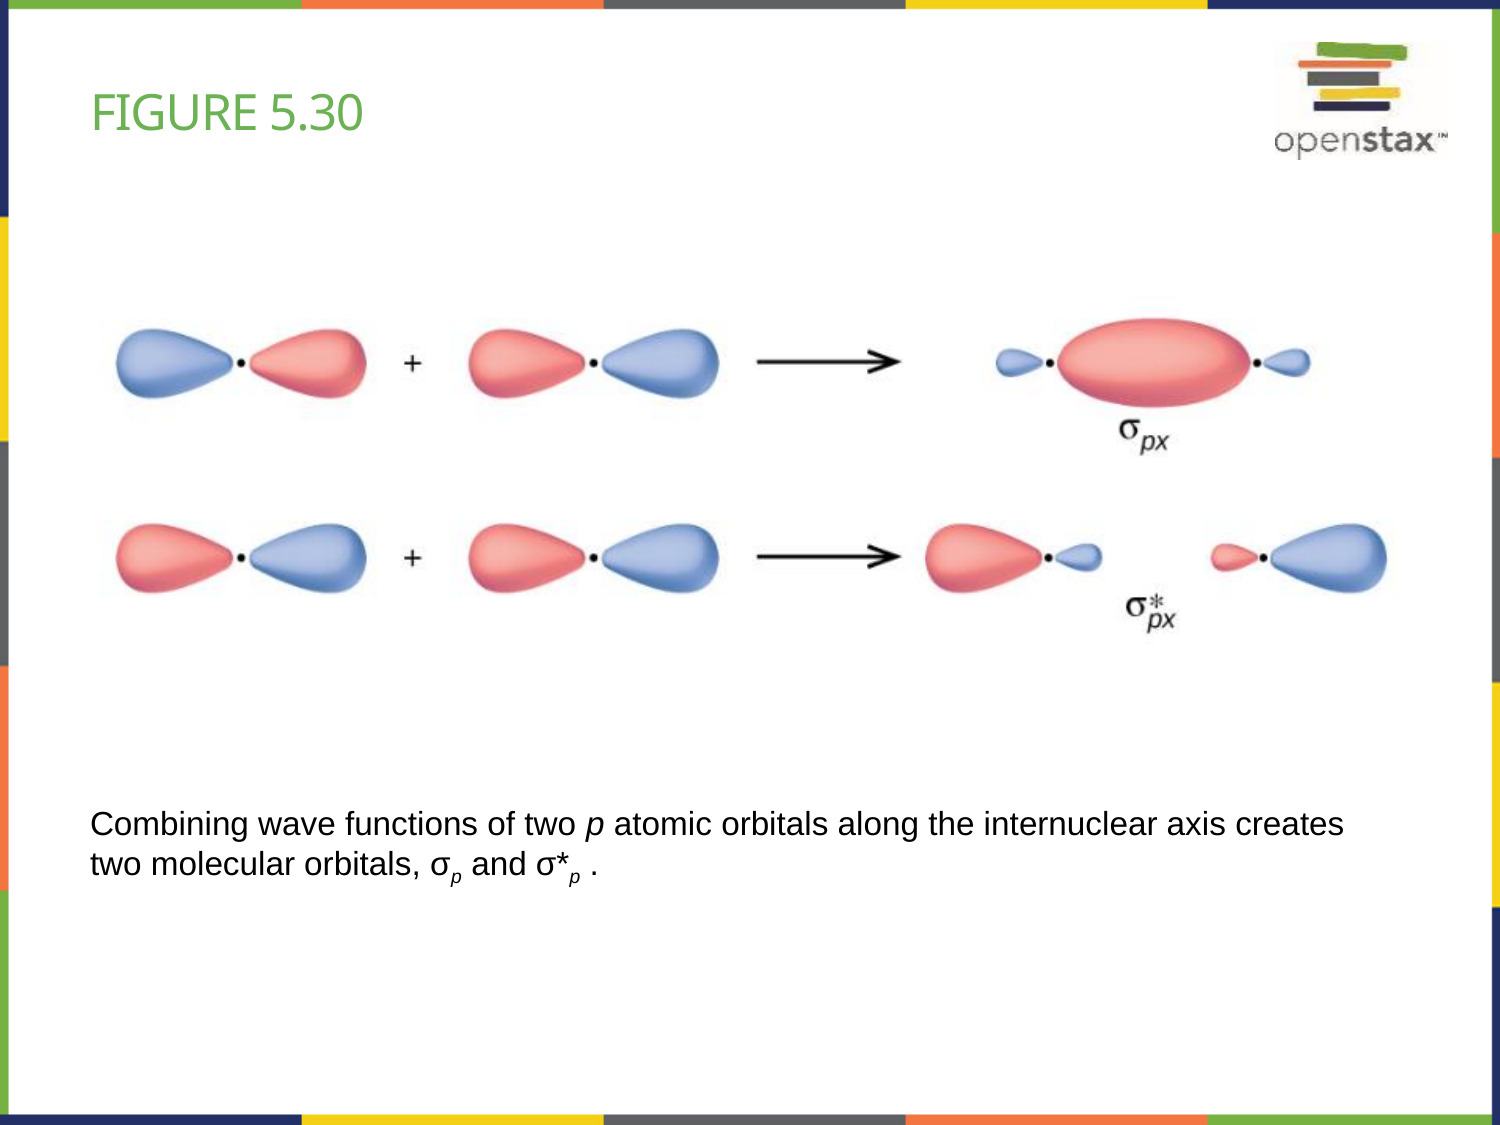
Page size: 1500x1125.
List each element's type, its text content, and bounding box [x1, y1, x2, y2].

title Figure 5.30 [75, 39, 1398, 148]
list Combining wave functions of two p atomic orbitals along the internuclear axis creates two molecular orbitals, σp and σ*p . [75, 794, 1398, 986]
picture [0, 0, 1500, 1125]
